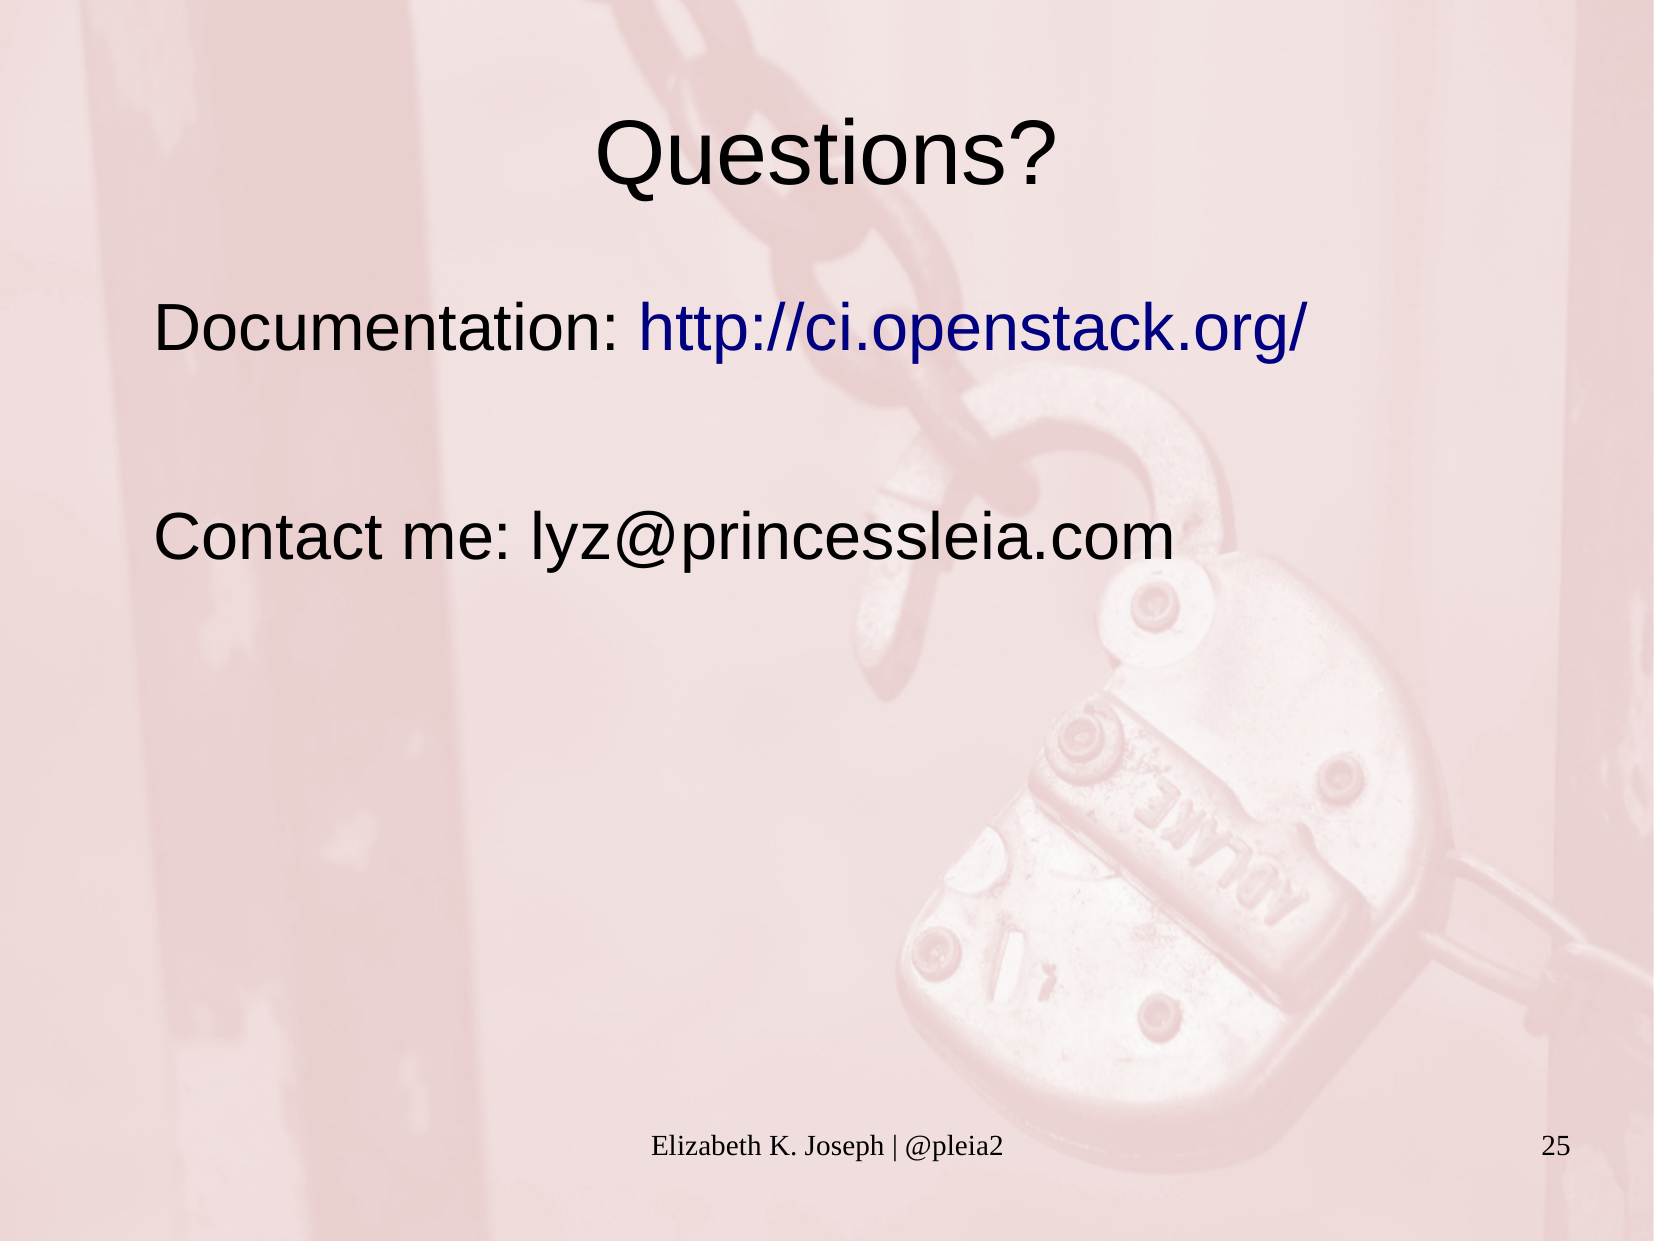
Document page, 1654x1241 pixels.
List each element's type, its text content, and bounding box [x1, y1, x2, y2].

picture [0, 0, 1654, 1241]
list Documentation: http://ci.openstack.org/ Contact me: lyz@princessleia.com [82, 290, 1571, 1010]
title Questions? [82, 49, 1571, 257]
